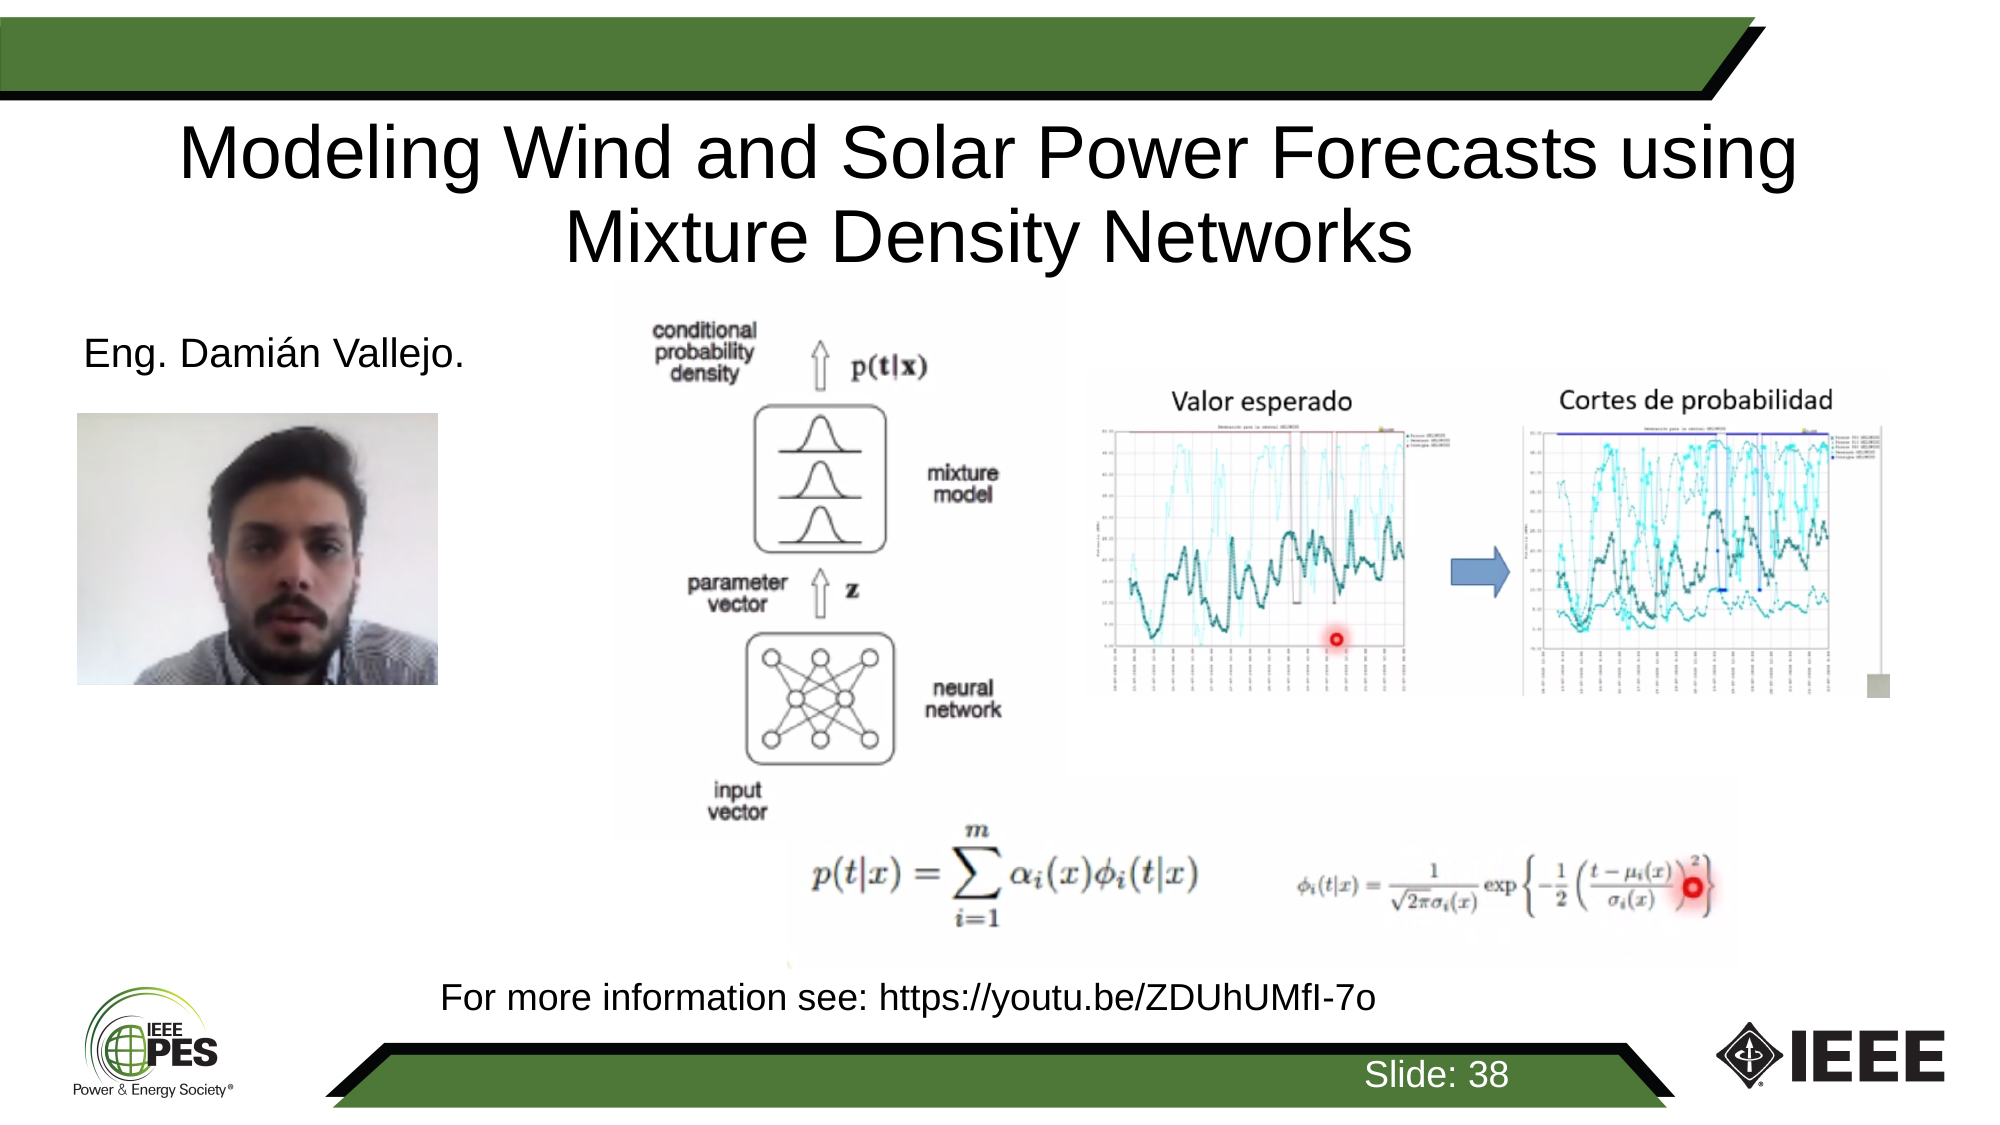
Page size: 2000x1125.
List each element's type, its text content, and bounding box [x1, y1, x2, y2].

picture [0, 0, 2000, 1125]
list Eng. Damián Vallejo. [29, 330, 556, 402]
title Modeling Wind and Solar Power Forecasts using Mixture Density Networks [89, 82, 1890, 307]
text_box For more information see: https://youtu.be/ZDUhUMfI-7o [425, 968, 1430, 1028]
